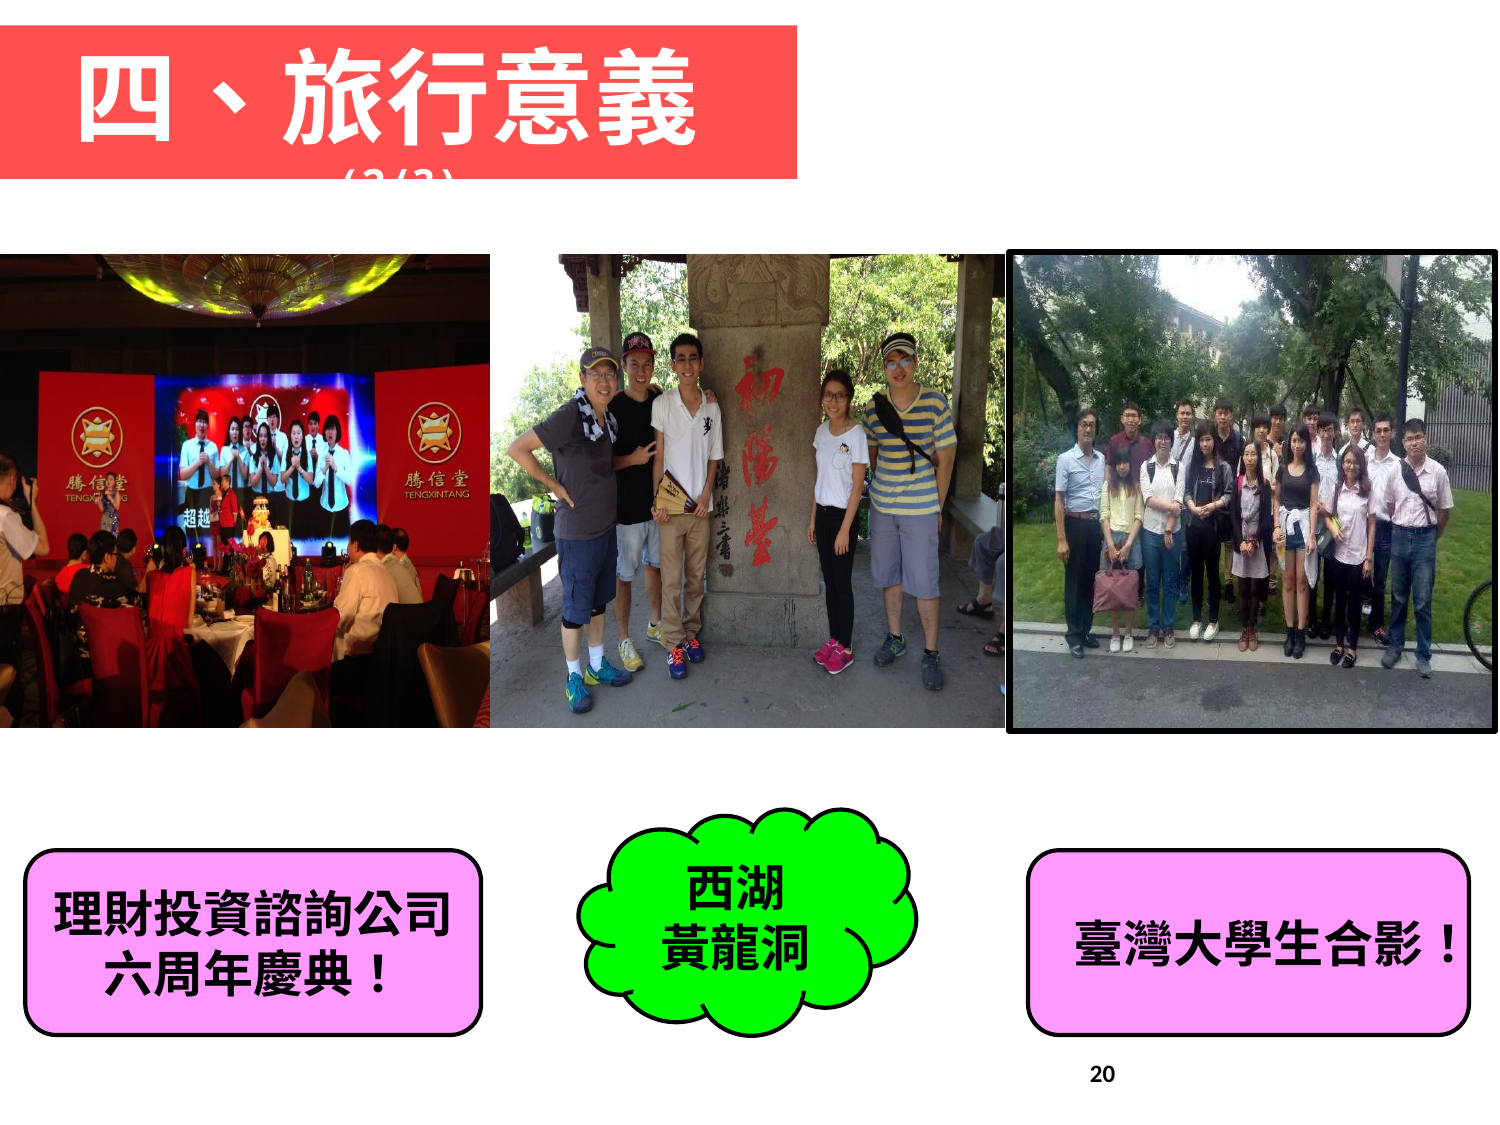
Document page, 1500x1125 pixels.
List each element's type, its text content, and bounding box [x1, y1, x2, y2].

text_box 西湖 黃龍洞 [578, 809, 917, 1036]
text_box 四、旅行意義(2/3) [0, 25, 798, 179]
picture [0, 254, 1005, 728]
text_box 臺灣大學生合影！ [1028, 850, 1469, 1036]
text_box 20 [1074, 1042, 1426, 1103]
picture [1012, 254, 1492, 728]
text_box 理財投資諮詢公司 六周年慶典！ [25, 850, 482, 1036]
